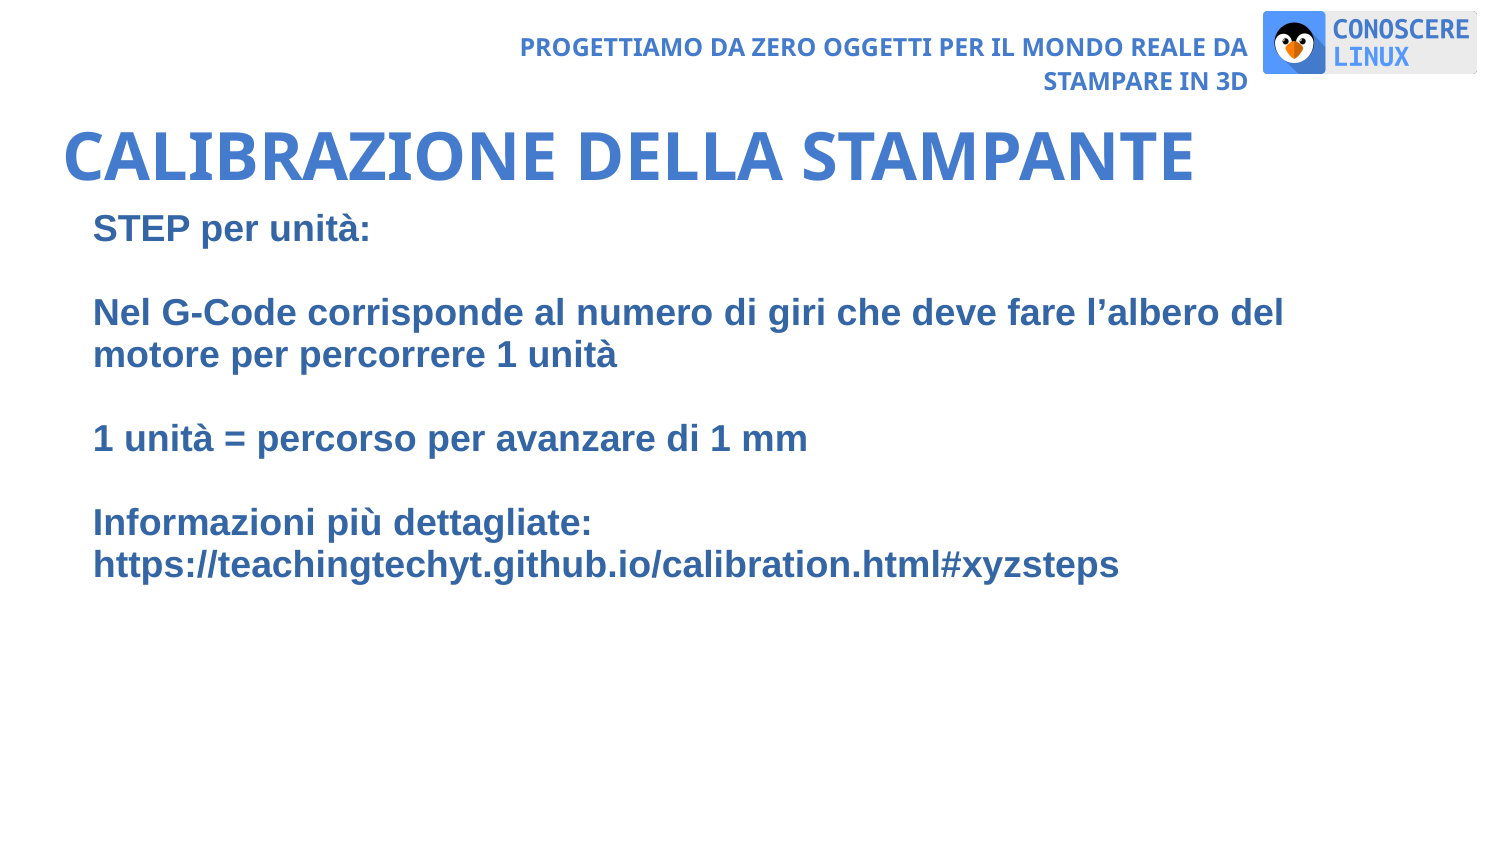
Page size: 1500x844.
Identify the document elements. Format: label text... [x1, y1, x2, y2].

text_box PROGETTIAMO DA ZERO OGGETTI PER IL MONDO REALE DA STAMPARE IN 3D [437, 21, 1264, 91]
picture [1263, 11, 1477, 74]
text_box CALIBRAZIONE DELLA STAMPANTE [47, 102, 1276, 189]
text_box STEP per unità: Nel G-Code corrisponde al numero di giri che deve fare l’albero del motore per percorrere 1 unità 1 unità = percorso per avanzare di 1 mm Informazioni più dettagliate: https://teachingtechyt.github.io/calibration.html#xyzsteps [78, 200, 1409, 594]
